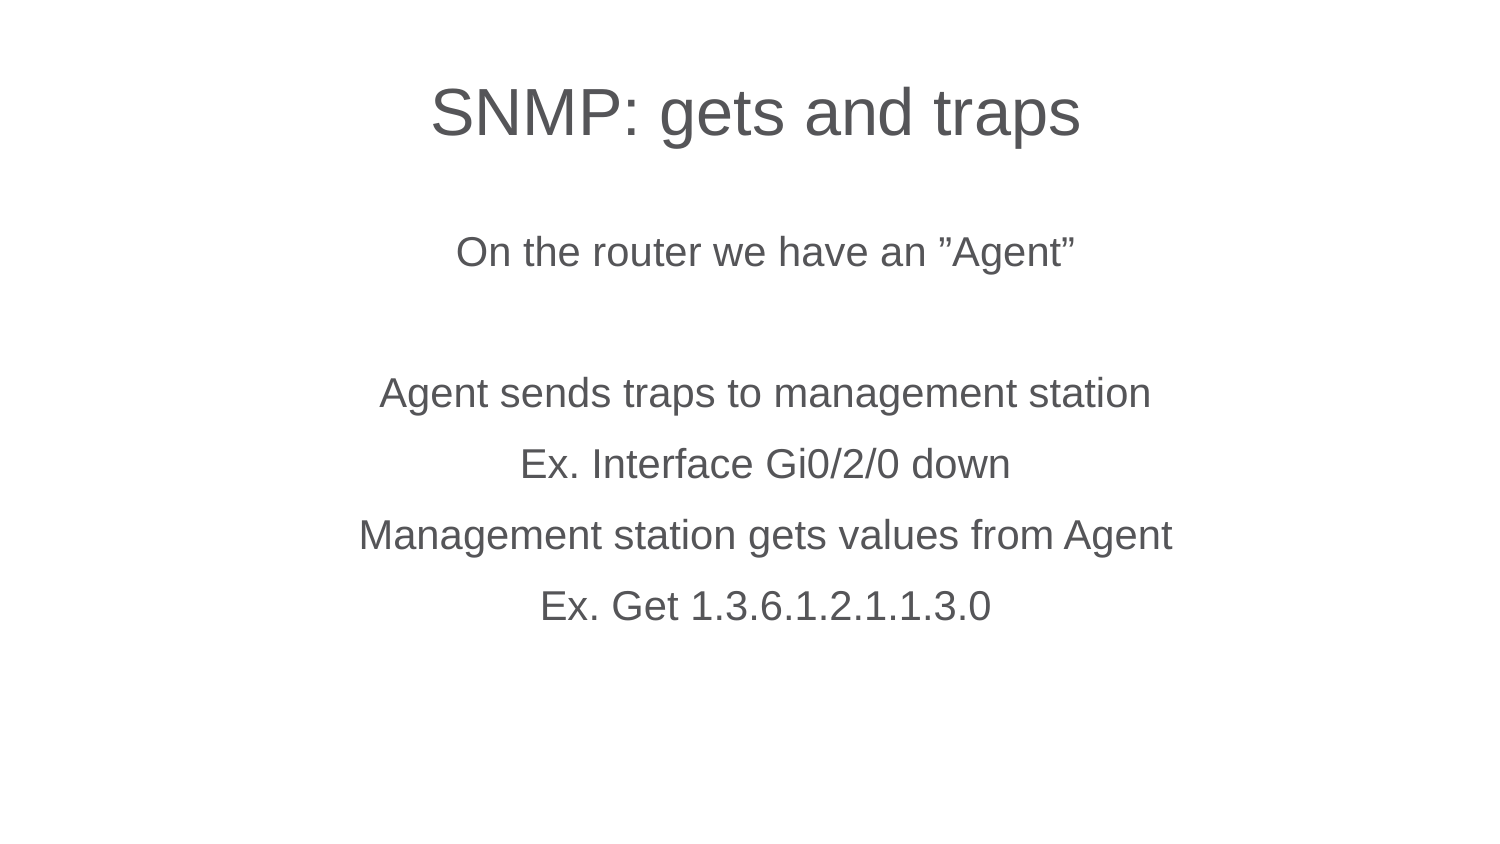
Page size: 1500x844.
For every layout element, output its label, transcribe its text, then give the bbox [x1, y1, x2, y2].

list On the router we have an ”Agent” Agent sends traps to management station Ex. Interface Gi0/2/0 down Management station gets values from Agent Ex. Get 1.3.6.1.2.1.1.3.0 [71, 221, 1441, 741]
title SNMP: gets and traps [71, 55, 1441, 177]
